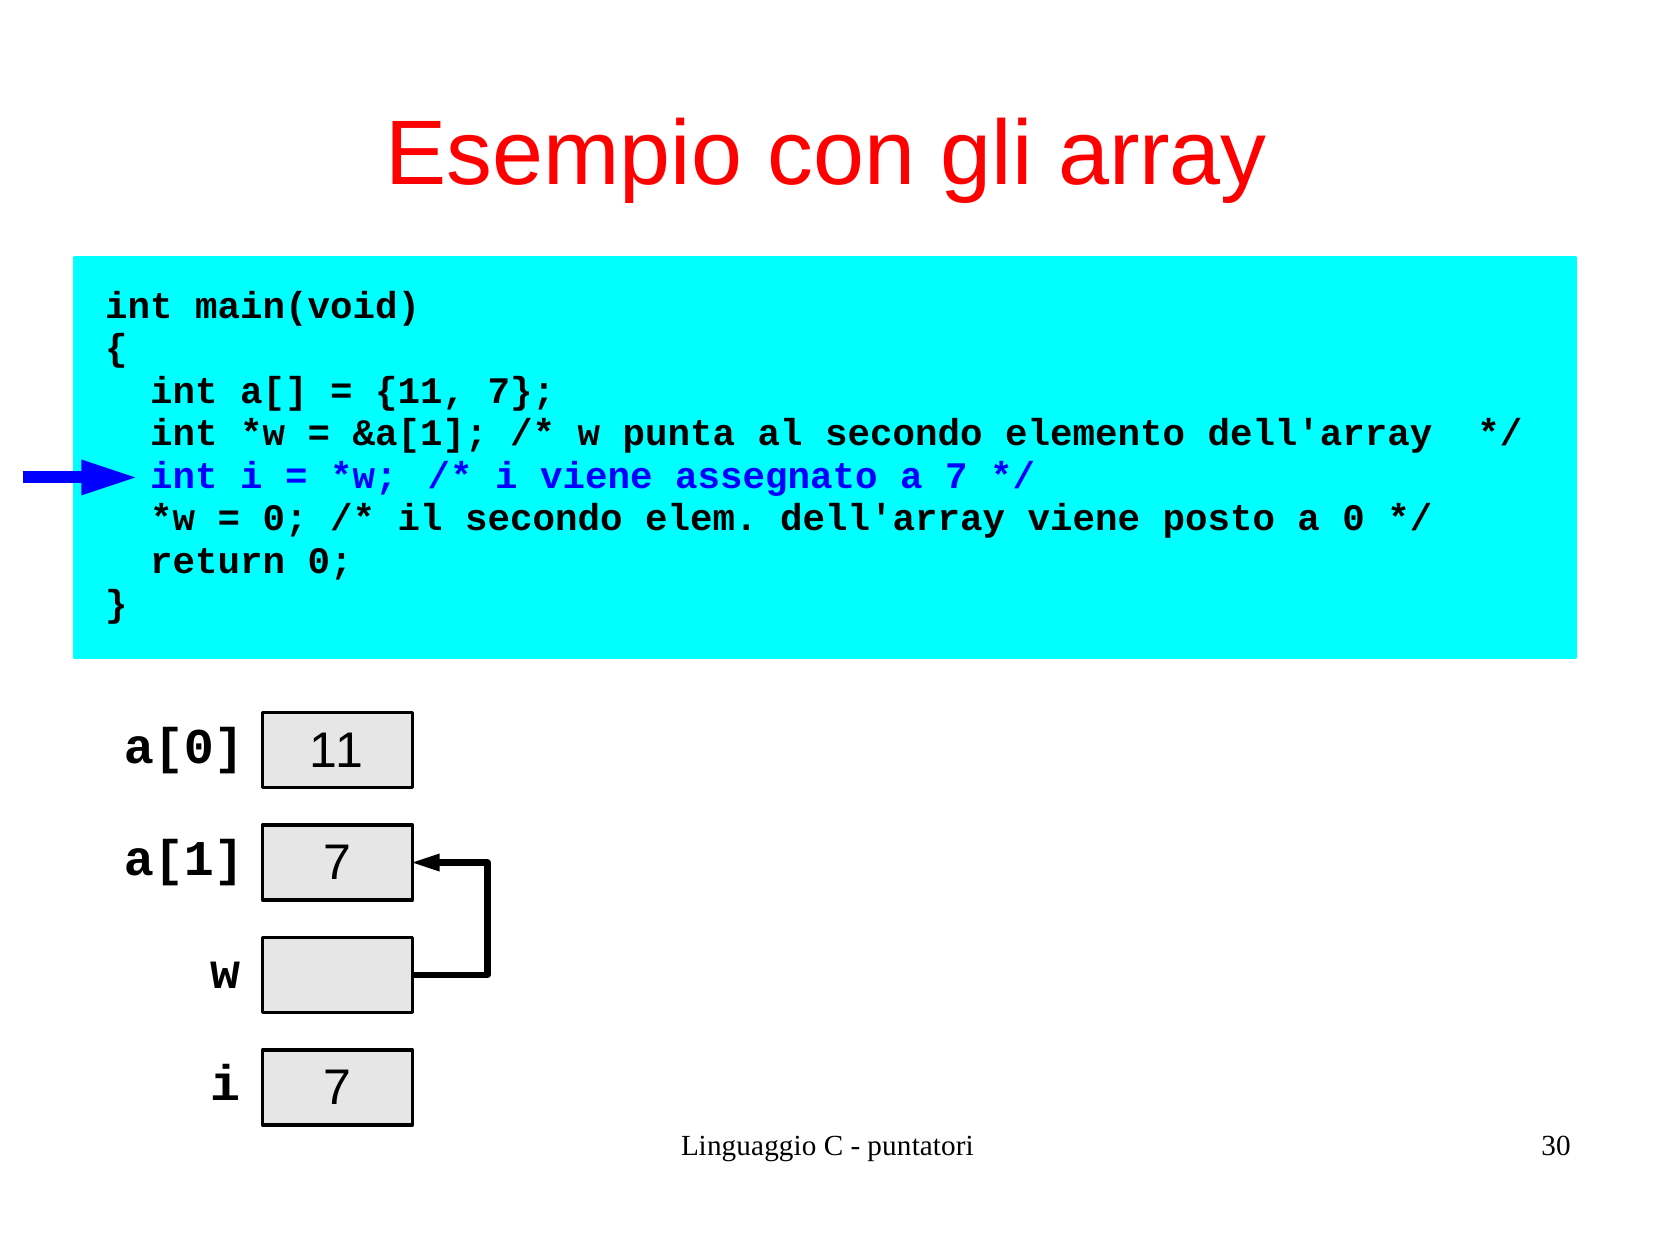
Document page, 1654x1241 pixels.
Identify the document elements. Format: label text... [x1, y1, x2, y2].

text_box w [187, 937, 263, 1013]
text_box 7 [263, 1050, 413, 1126]
text_box i [187, 1050, 263, 1126]
text_box 7 [262, 825, 413, 901]
text_box a[1] [112, 825, 256, 901]
title Esempio con gli array [82, 49, 1571, 257]
text_box 11 [262, 712, 413, 788]
text_box [263, 937, 413, 1013]
text_box a[0] [112, 712, 256, 788]
text_box int main(void) { int a[] = {11, 7}; int *w = &a[1]; /* w punta al secondo elemento dell'array */ int i = *w; /* i viene assegnato a 7 */ *w = 0; /* il secondo elem. dell'array viene posto a 0 */ return 0; } [75, 257, 1576, 658]
